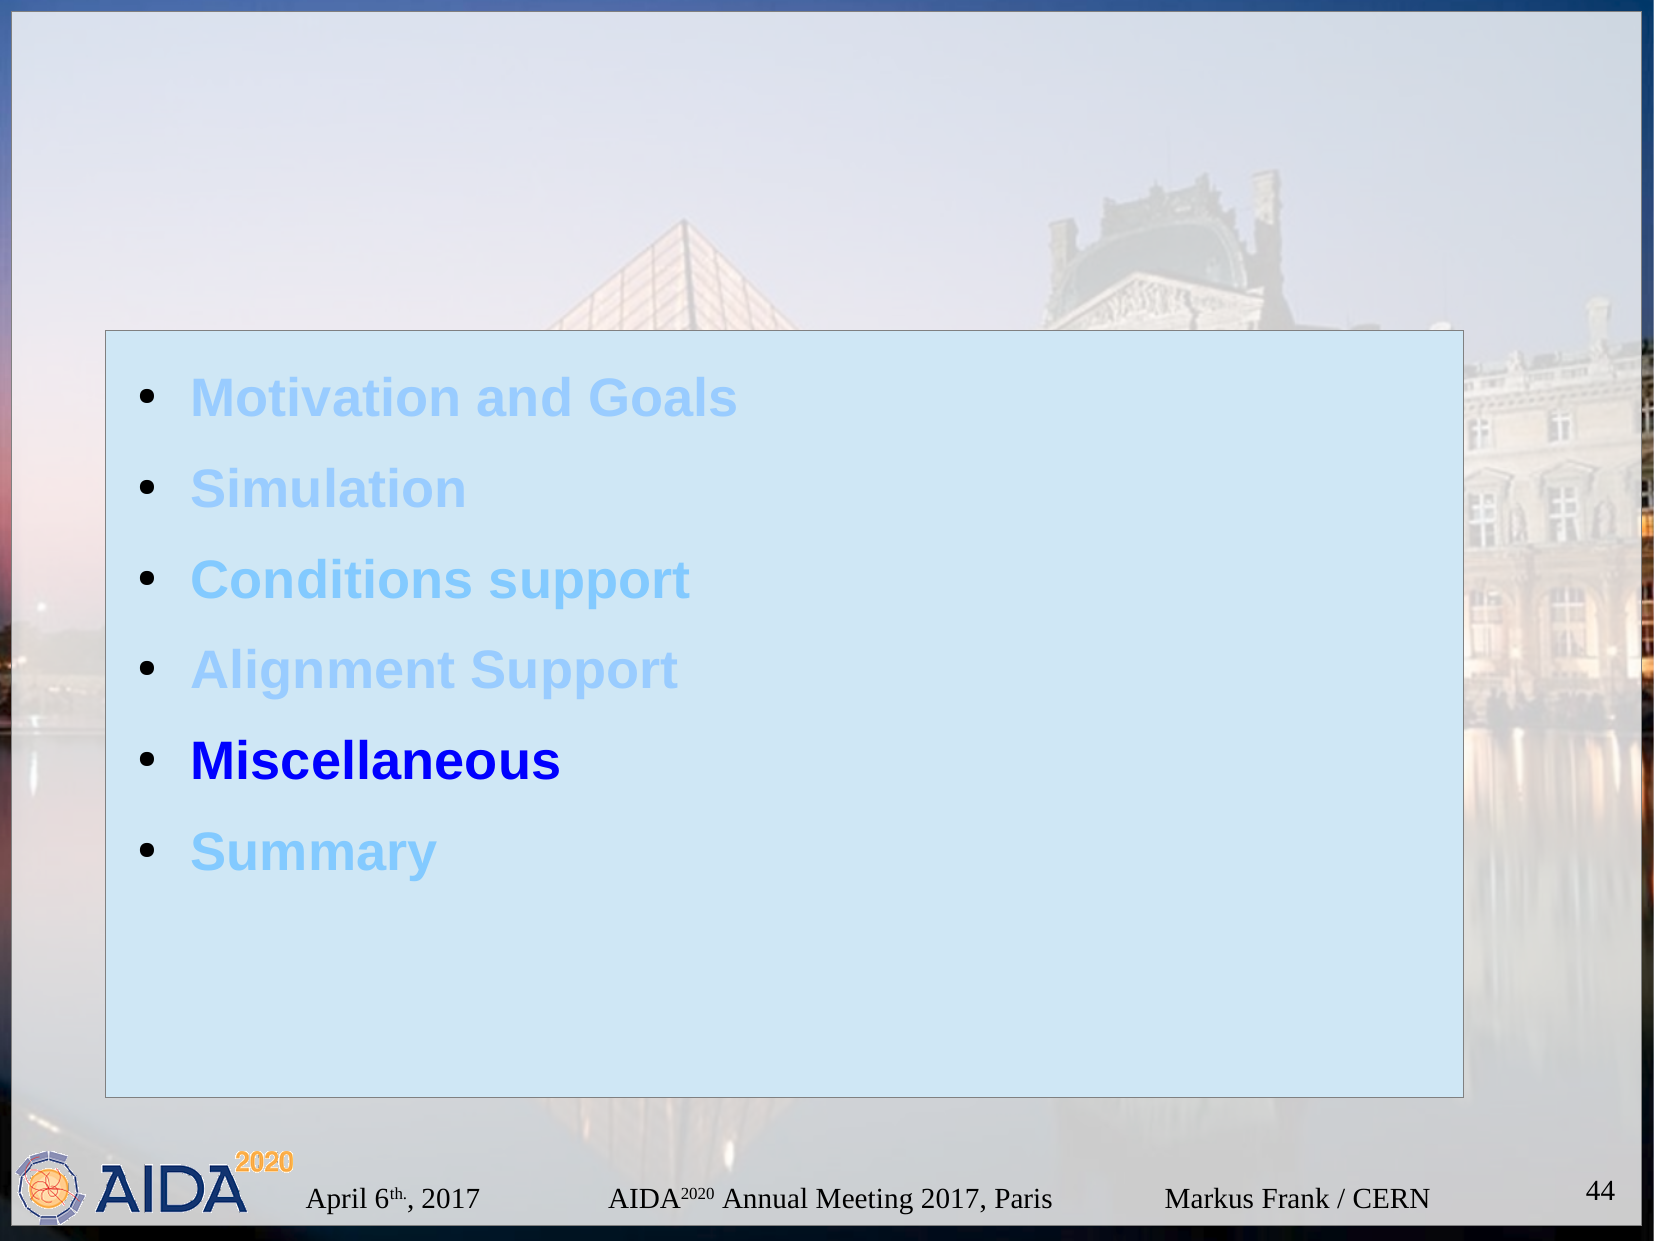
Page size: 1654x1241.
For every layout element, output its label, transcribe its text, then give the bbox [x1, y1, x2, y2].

picture [0, 0, 1654, 1241]
text_box Motivation and Goals Simulation Conditions support Alignment Support Miscellaneous Summary [105, 330, 1464, 1098]
